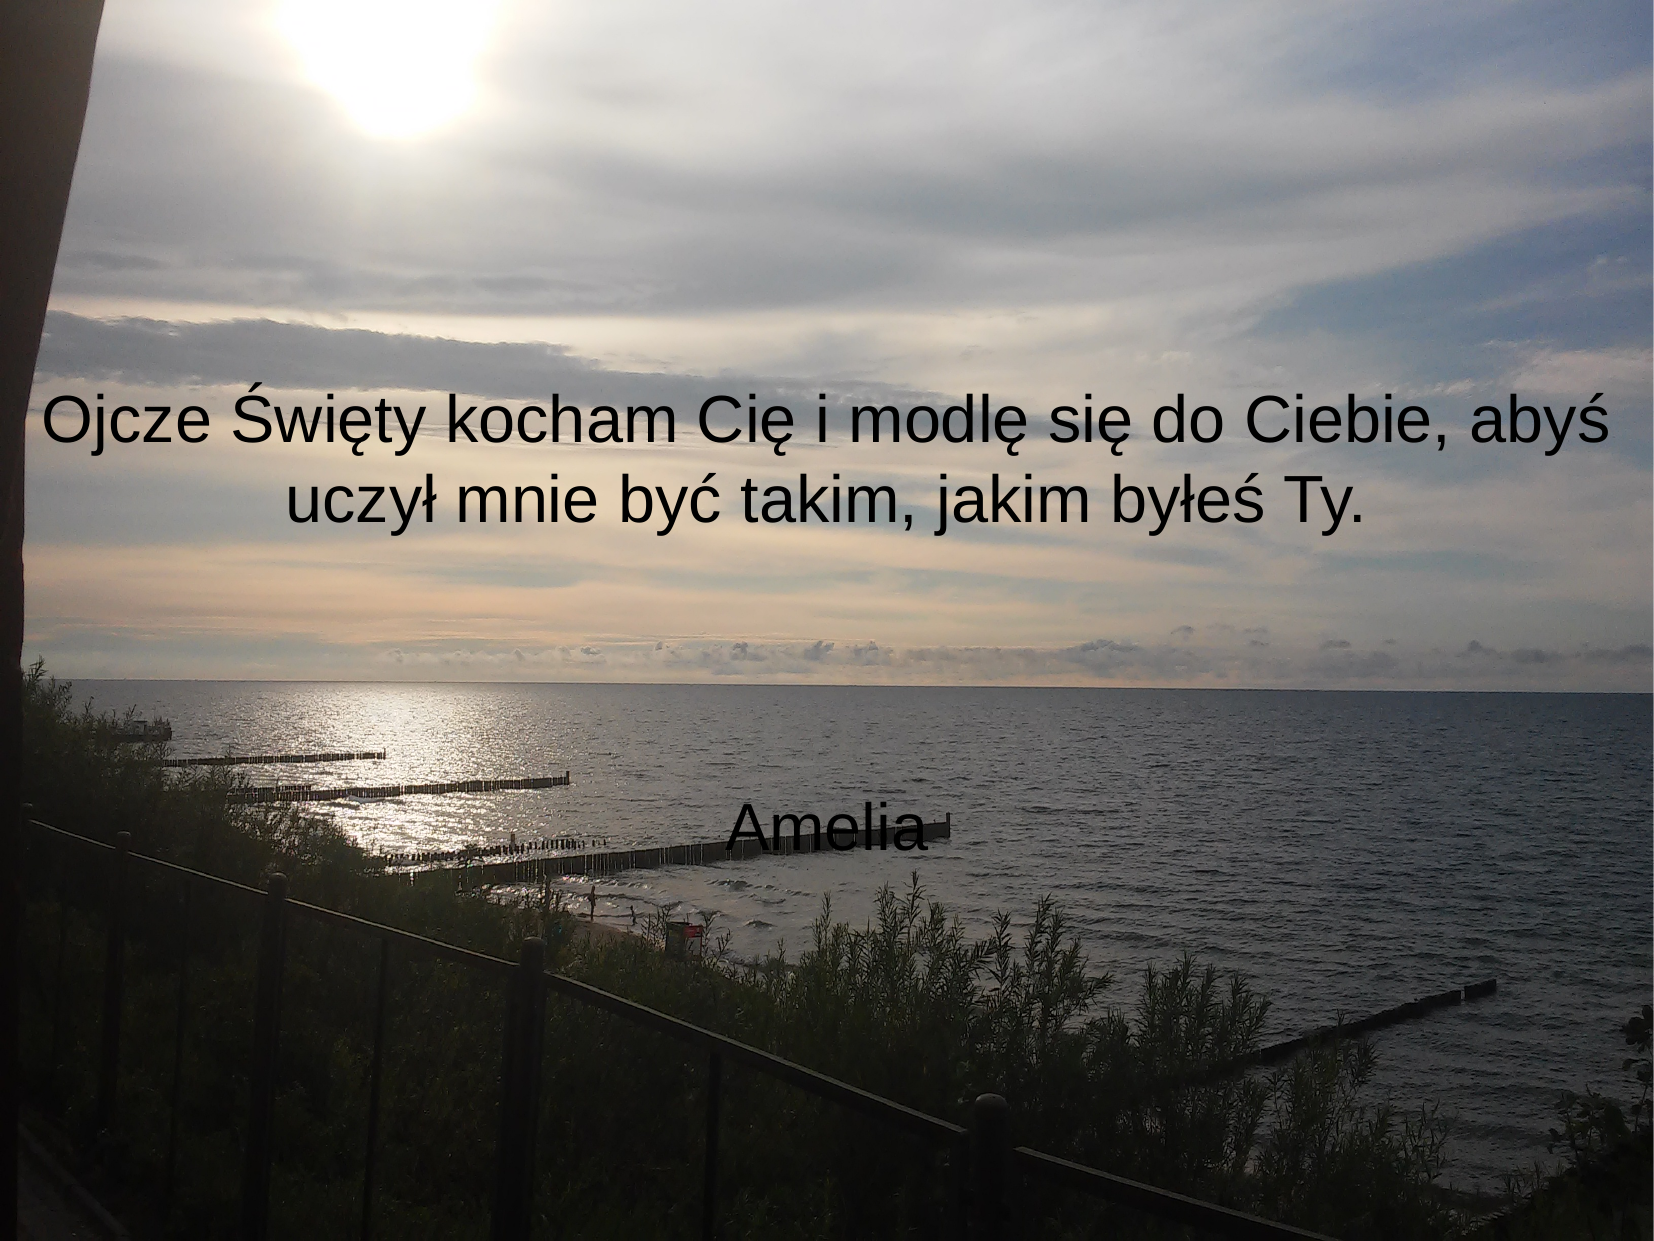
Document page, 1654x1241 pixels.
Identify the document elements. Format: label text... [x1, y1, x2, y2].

subtitle Ojcze Święty kocham Cię i modlę się do Ciebie, abyś uczył mnie być takim, jakim byłeś Ty. Amelia [0, 0, 1654, 1241]
